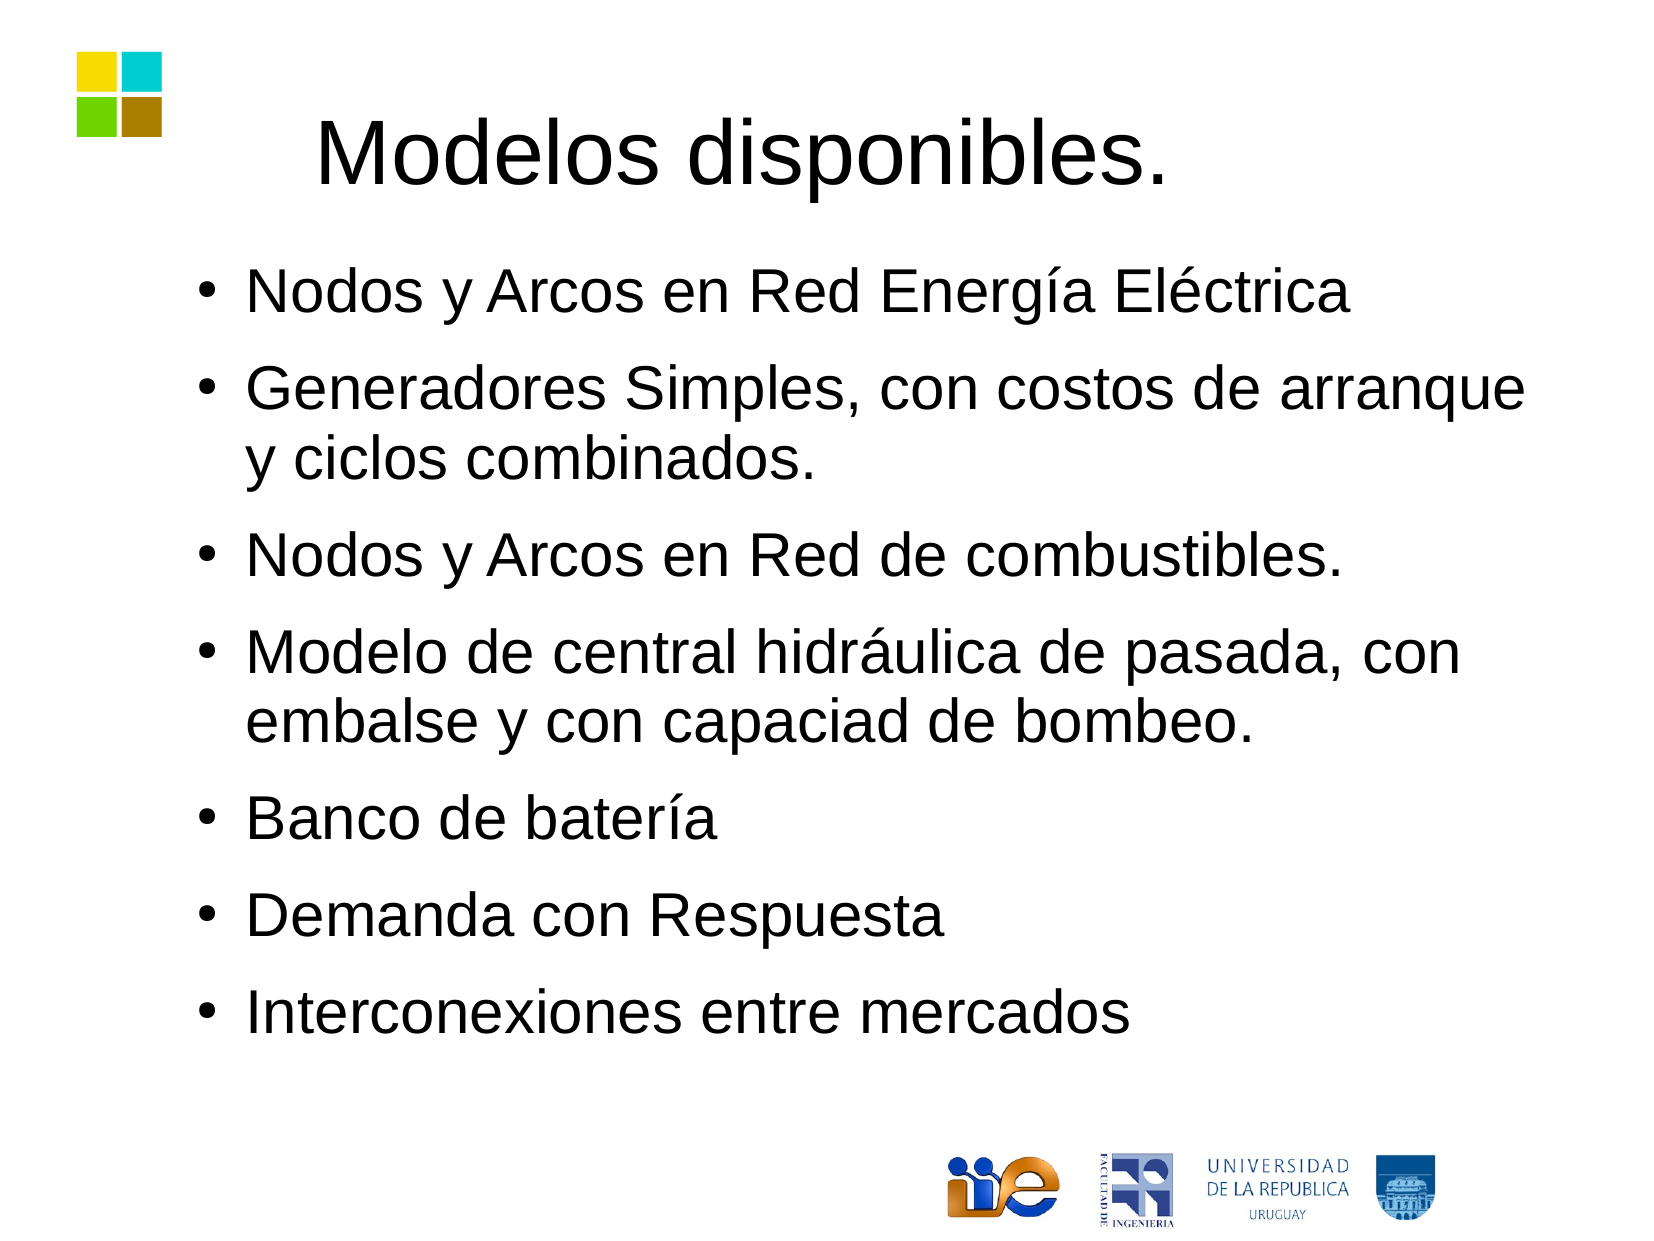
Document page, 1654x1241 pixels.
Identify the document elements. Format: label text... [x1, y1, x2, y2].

title Modelos disponibles. [314, 49, 1571, 257]
list Nodos y Arcos en Red Energía Eléctrica Generadores Simples, con costos de arranque y ciclos combinados. Nodos y Arcos en Red de combustibles. Modelo de central hidráulica de pasada, con embalse y con capaciad de bombeo. Banco de batería Demanda con Respuesta Interconexiones entre mercados [180, 256, 1561, 1051]
picture [74, 49, 165, 140]
picture [932, 1151, 1441, 1230]
